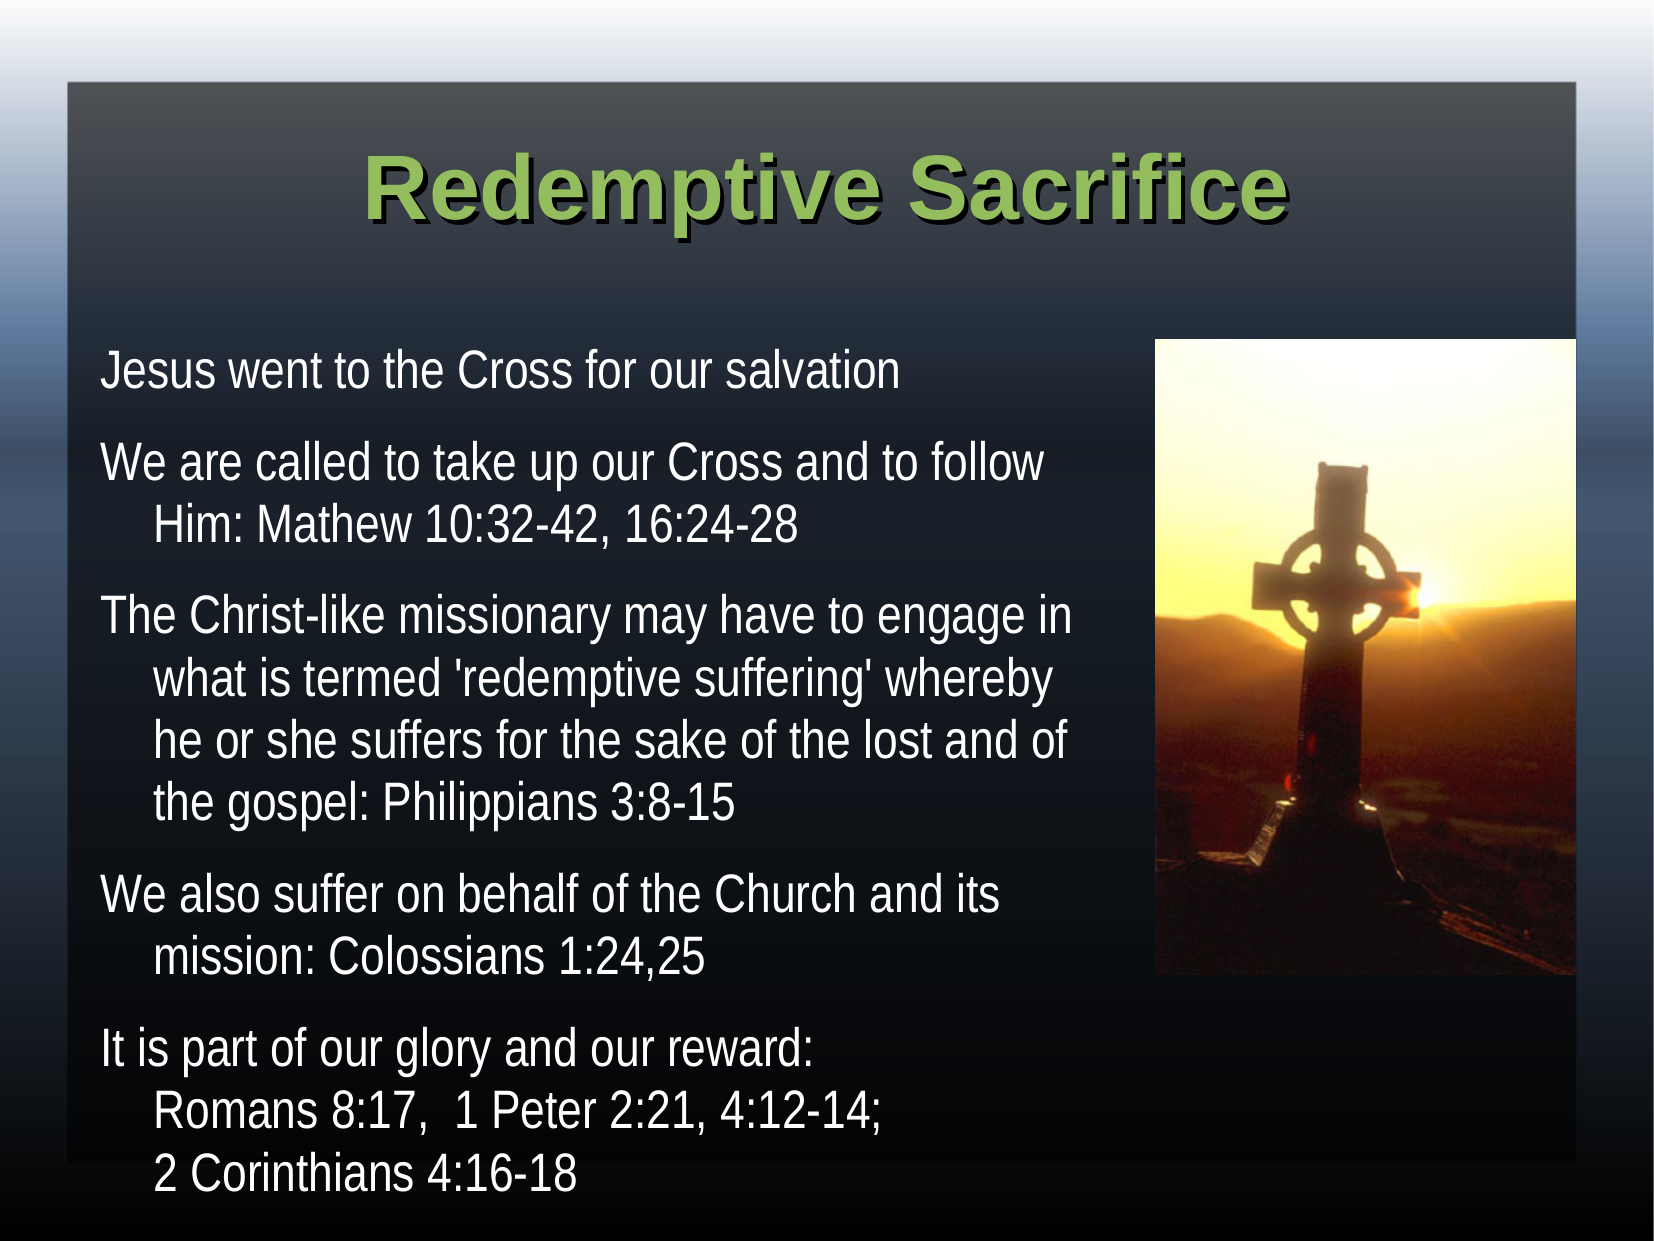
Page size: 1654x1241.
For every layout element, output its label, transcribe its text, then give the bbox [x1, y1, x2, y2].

title Redemptive Sacrifice [82, 92, 1571, 285]
picture [0, 0, 1654, 1241]
list Jesus went to the Cross for our salvation We are called to take up our Cross and to follow Him: Mathew 10:32-42, 16:24-28 The Christ-like missionary may have to engage in what is termed 'redemptive suffering' whereby he or she suffers for the sake of the lost and of the gospel: Philippians 3:8-15 We also suffer on behalf of the Church and its mission: Colossians 1:24,25 It is part of our glory and our reward: Romans 8:17, 1 Peter 2:21, 4:12-14; 2 Corinthians 4:16-18 [82, 337, 1088, 1195]
